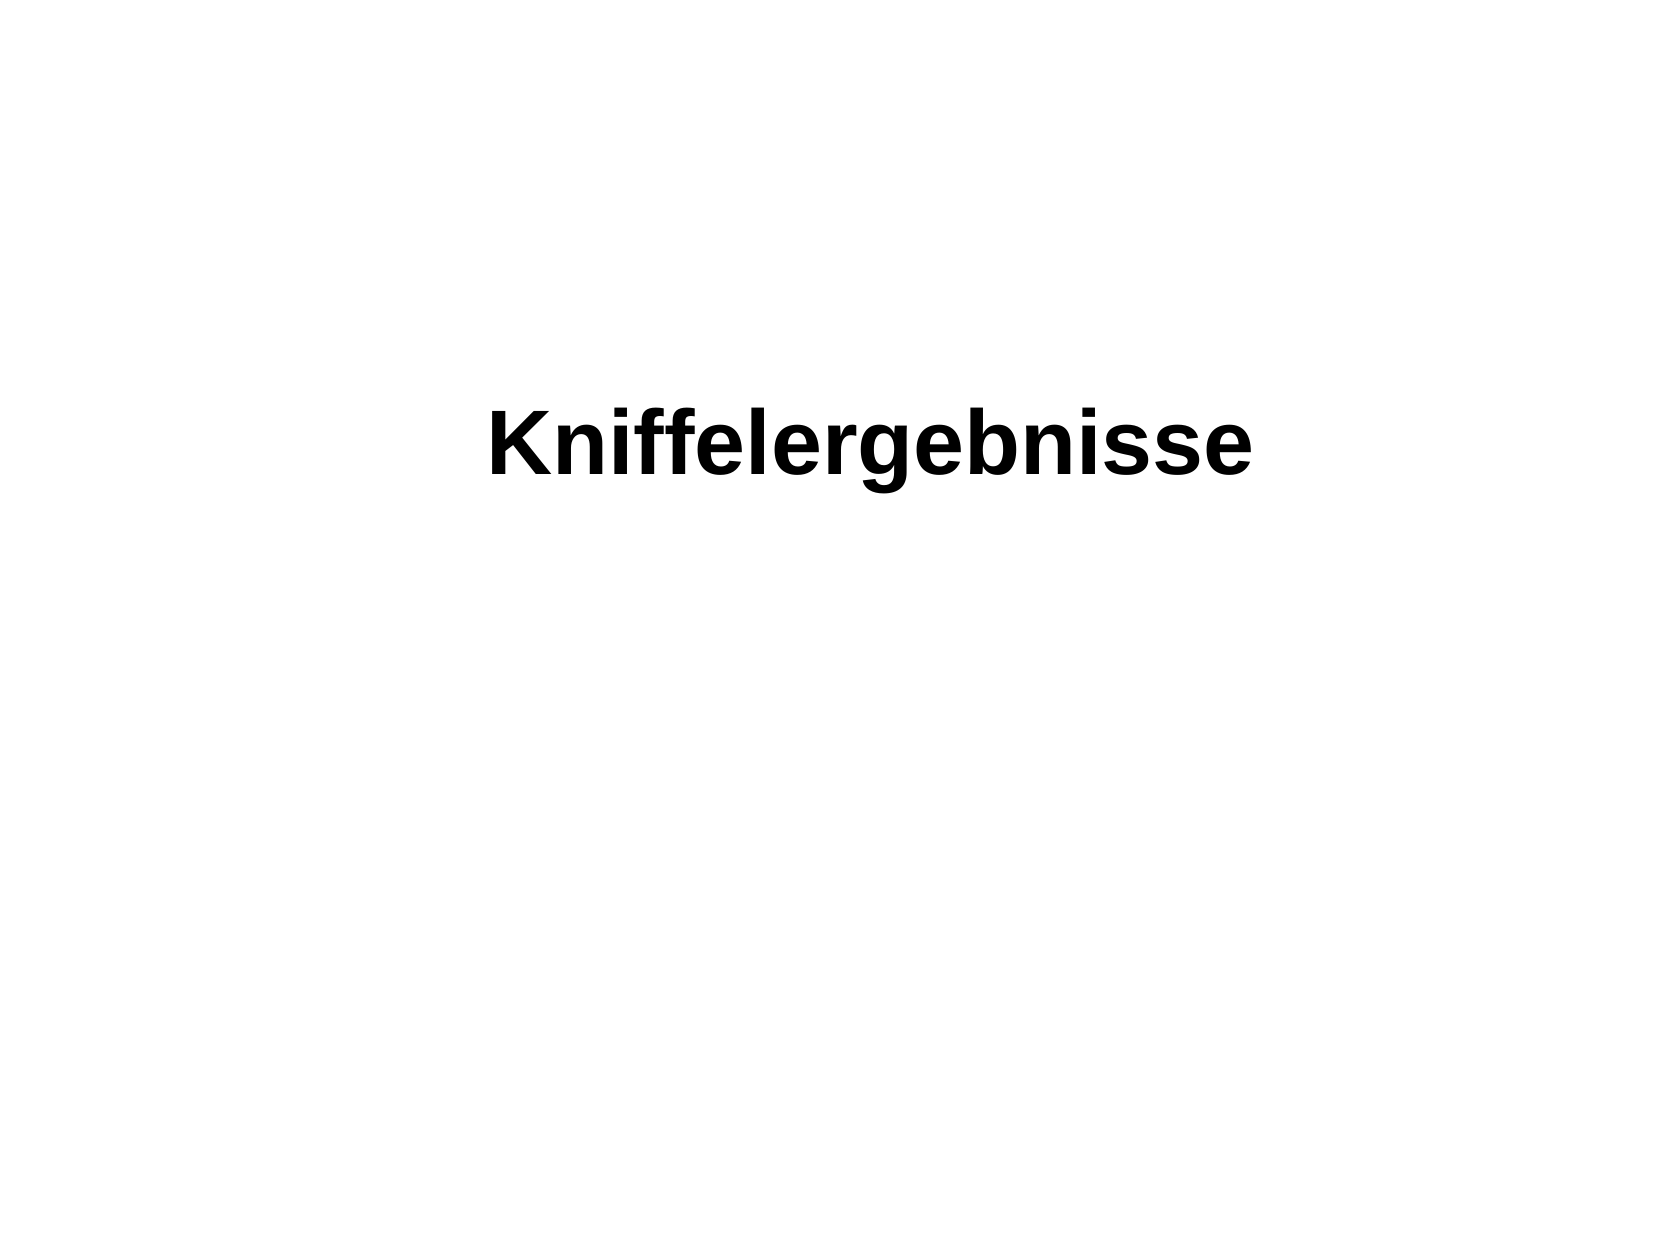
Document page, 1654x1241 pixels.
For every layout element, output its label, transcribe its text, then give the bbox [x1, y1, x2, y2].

text_box Kniffelergebnisse [147, 383, 1595, 502]
